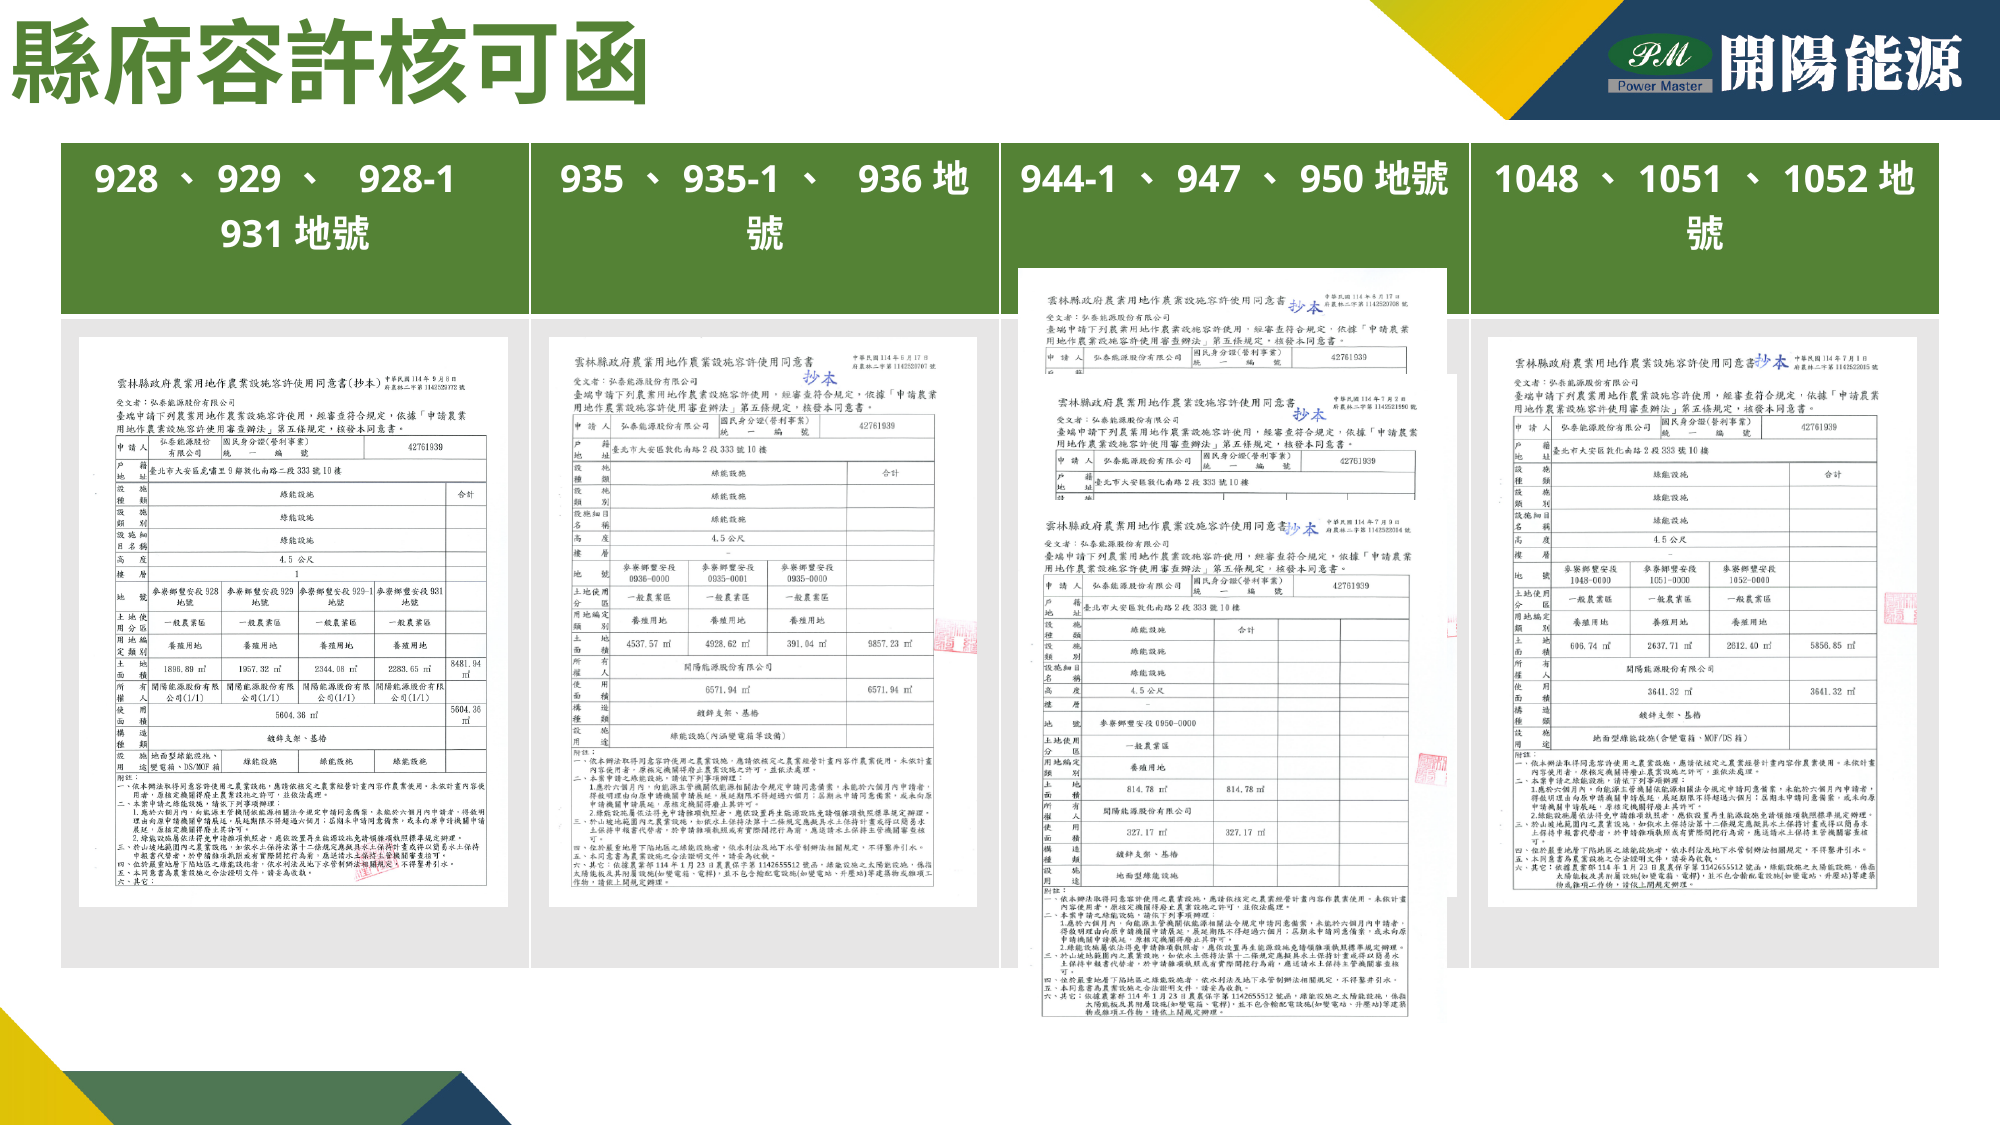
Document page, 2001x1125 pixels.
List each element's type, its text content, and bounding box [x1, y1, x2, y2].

table_cell [1001, 319, 1018, 968]
table_header 1048、1051、1052地號 [1471, 143, 1939, 314]
table_header 944-1、947、950地號 [1001, 143, 1469, 314]
table_header 928、929、 928-1 931地號 [61, 143, 529, 314]
table_header 935、935-1、 936地號 [531, 143, 999, 314]
table_cell [1447, 319, 1469, 968]
table_cell [61, 319, 529, 968]
picture [0, 0, 2000, 1125]
table_cell [531, 319, 999, 968]
table_cell [1471, 319, 1939, 968]
text_box 縣府容許核可函 [0, 0, 749, 119]
